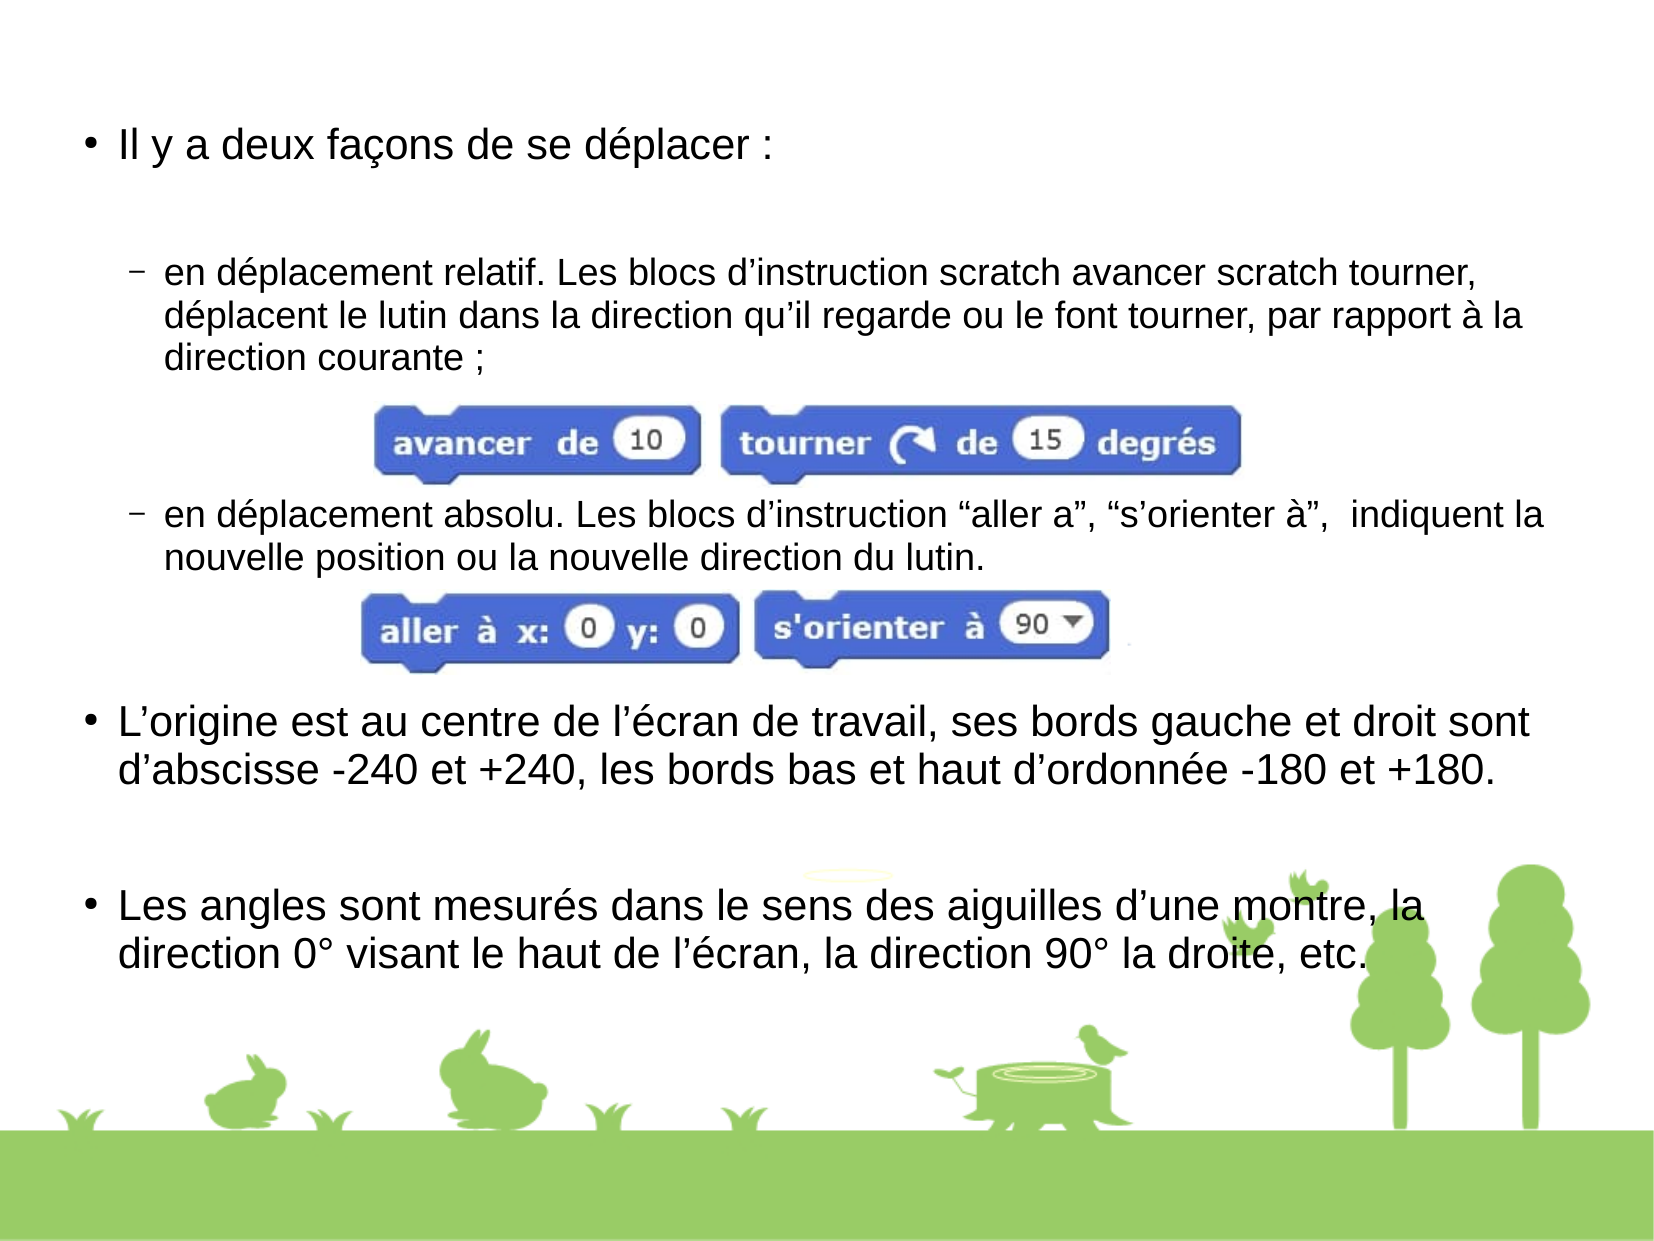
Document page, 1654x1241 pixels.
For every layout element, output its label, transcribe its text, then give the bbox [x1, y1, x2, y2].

picture [0, 0, 1654, 1241]
list Il y a deux façons de se déplacer : en déplacement relatif. Les blocs d’instruction scratch avancer scratch tourner, déplacent le lutin dans la direction qu’il regarde ou le font tourner, par rapport à la direction courante ; en déplacement absolu. Les blocs d’instruction “aller a”, “s’orienter à”, indiquent la nouvelle position ou la nouvelle direction du lutin. L’origine est au centre de l’écran de travail, ses bords gauche et droit sont d’abscisse -240 et +240, les bords bas et haut d’ordonnée -180 et +180. Les angles sont mesurés dans le sens des aiguilles d’une montre, la direction 0° visant le haut de l’écran, la direction 90° la droite, etc. [71, 120, 1561, 1005]
